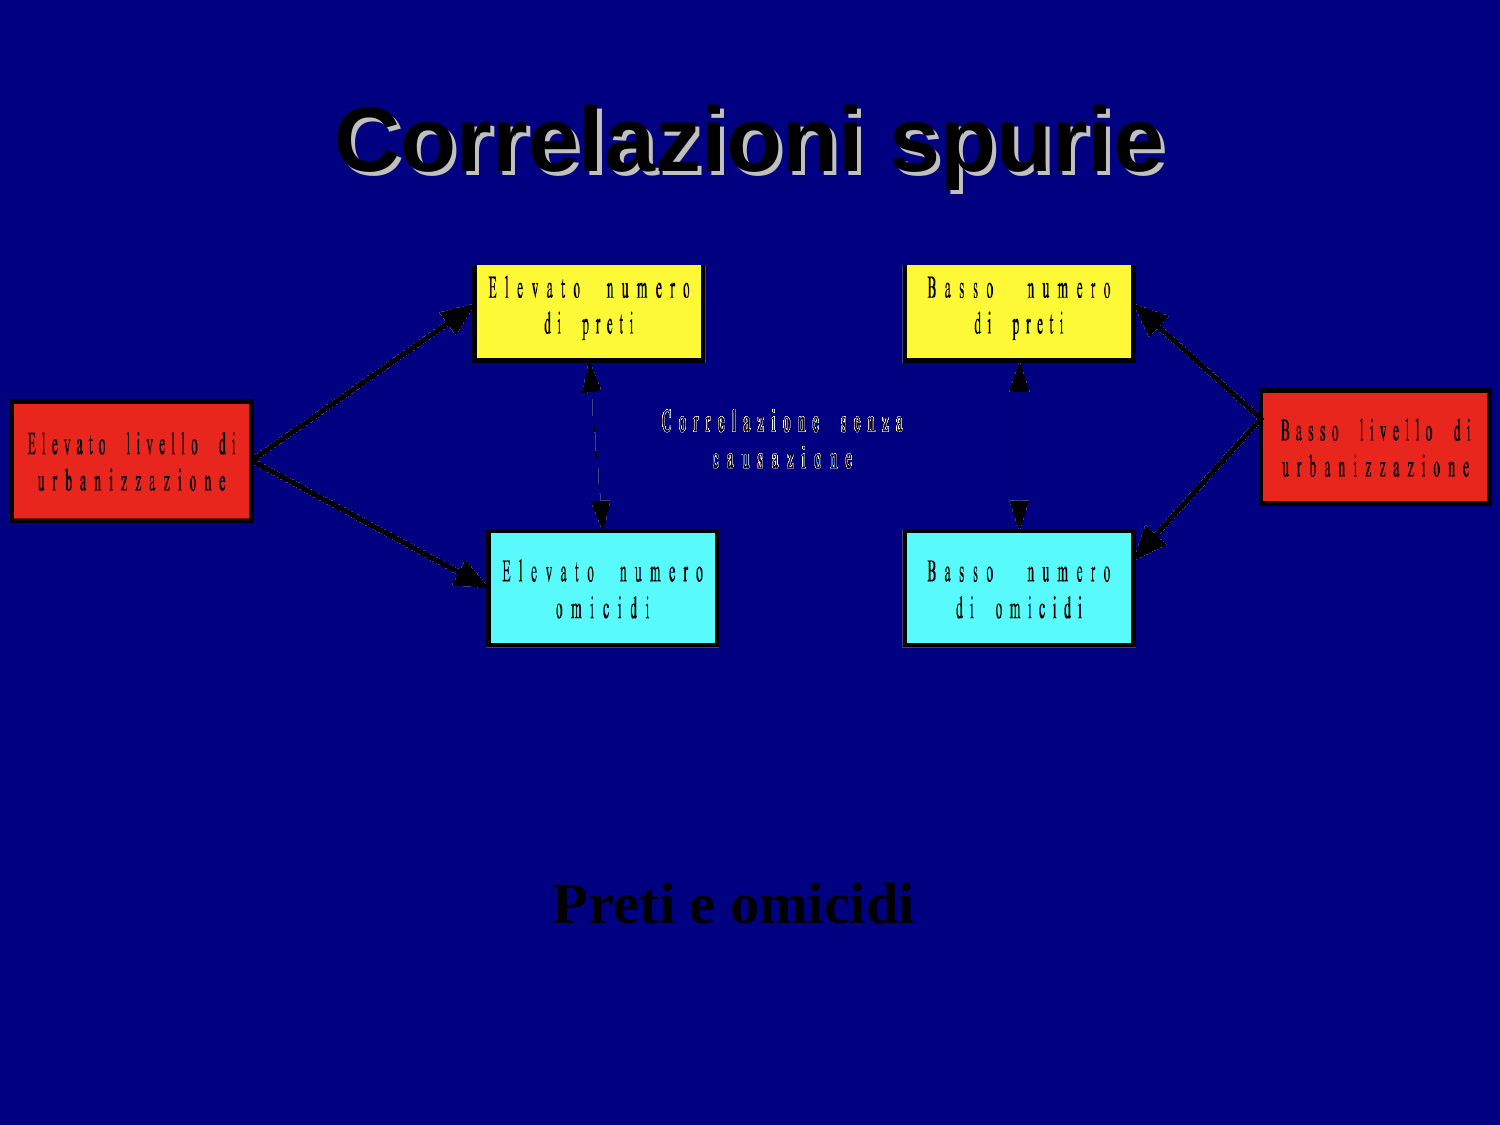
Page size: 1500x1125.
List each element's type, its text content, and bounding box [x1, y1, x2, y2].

title Correlazioni spurie [75, 45, 1426, 234]
chart [0, 265, 1500, 890]
text_box Preti e omicidi [537, 857, 930, 944]
